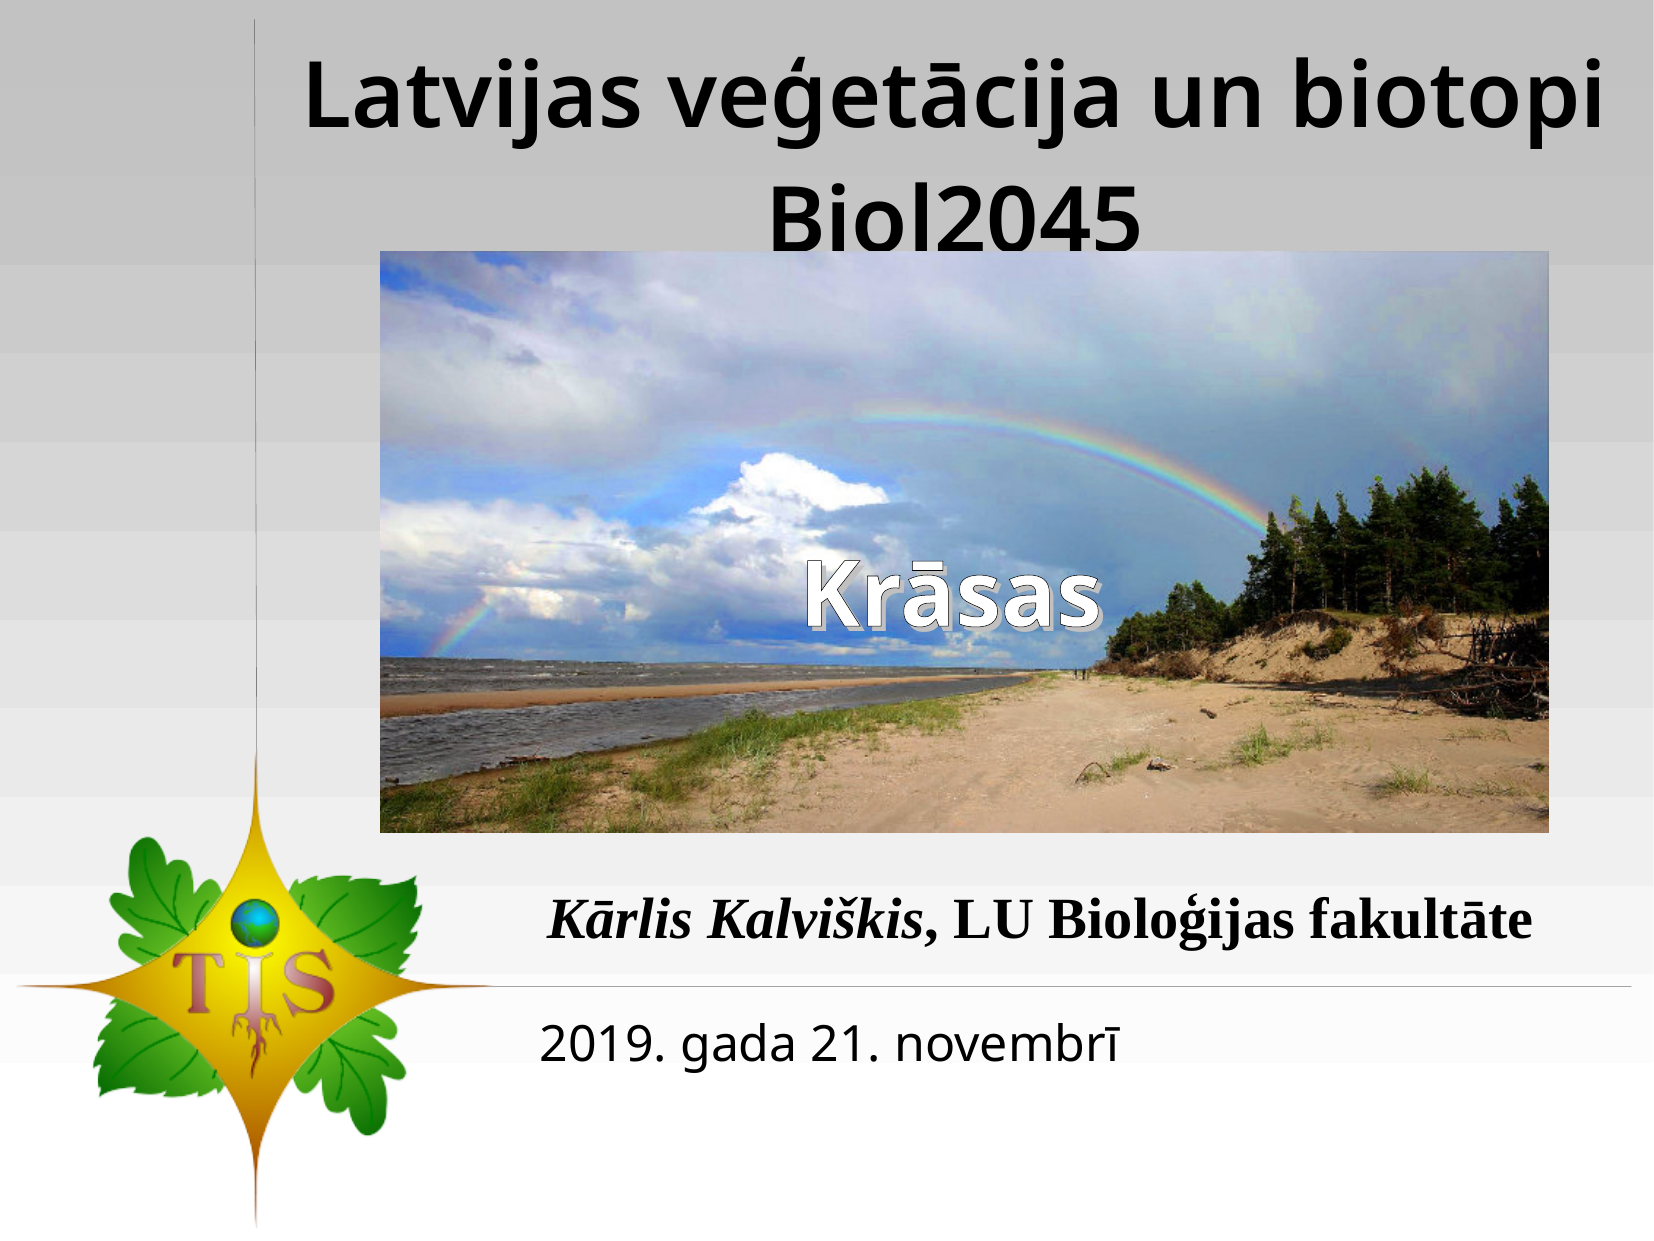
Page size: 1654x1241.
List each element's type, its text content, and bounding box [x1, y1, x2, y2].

list 2019. gada 21. novembrī [468, 1008, 1630, 1216]
text_box Kārlis Kalviškis, LU Bioloģijas fakultāte [546, 886, 1535, 952]
title Krāsas [295, 324, 1607, 857]
picture [0, 0, 1654, 1241]
